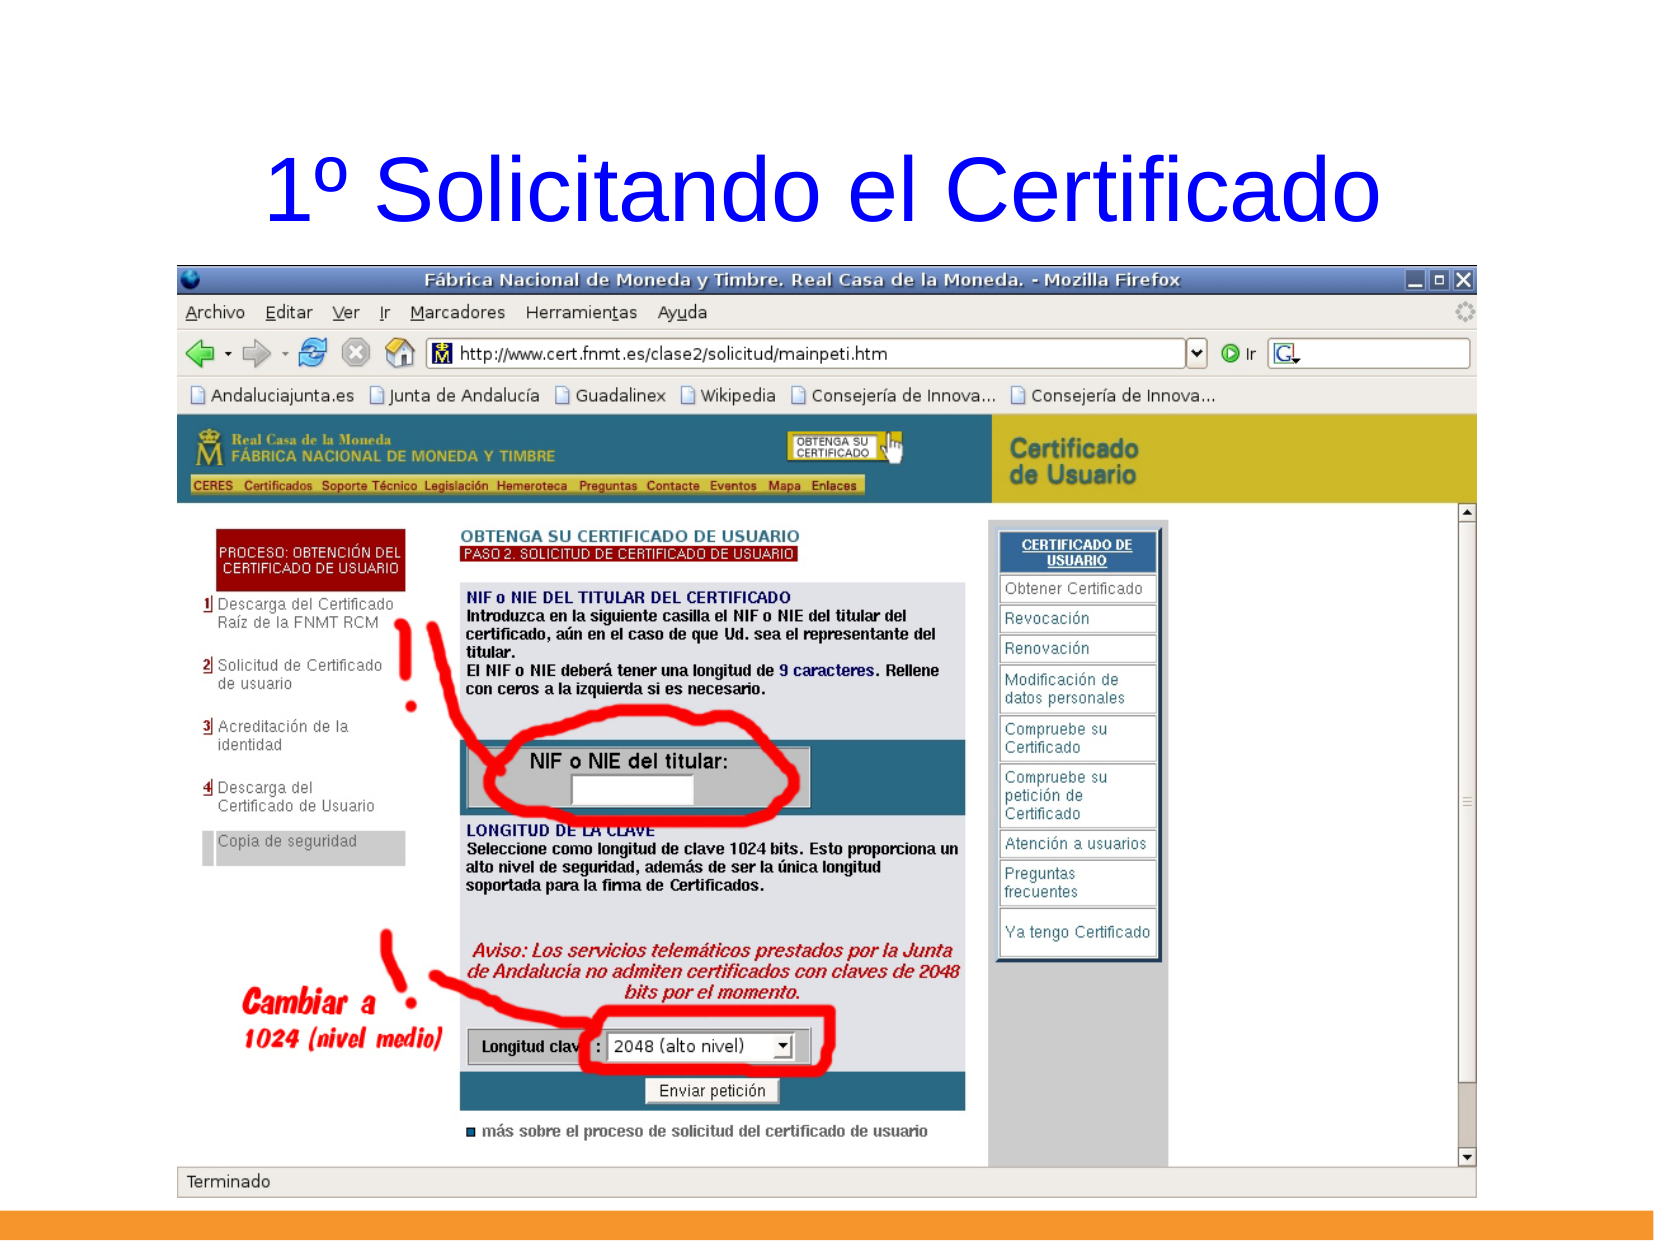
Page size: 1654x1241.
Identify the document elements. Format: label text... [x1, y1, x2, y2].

title 1º Solicitando el Certificado [118, 138, 1531, 242]
picture [177, 265, 1477, 1198]
